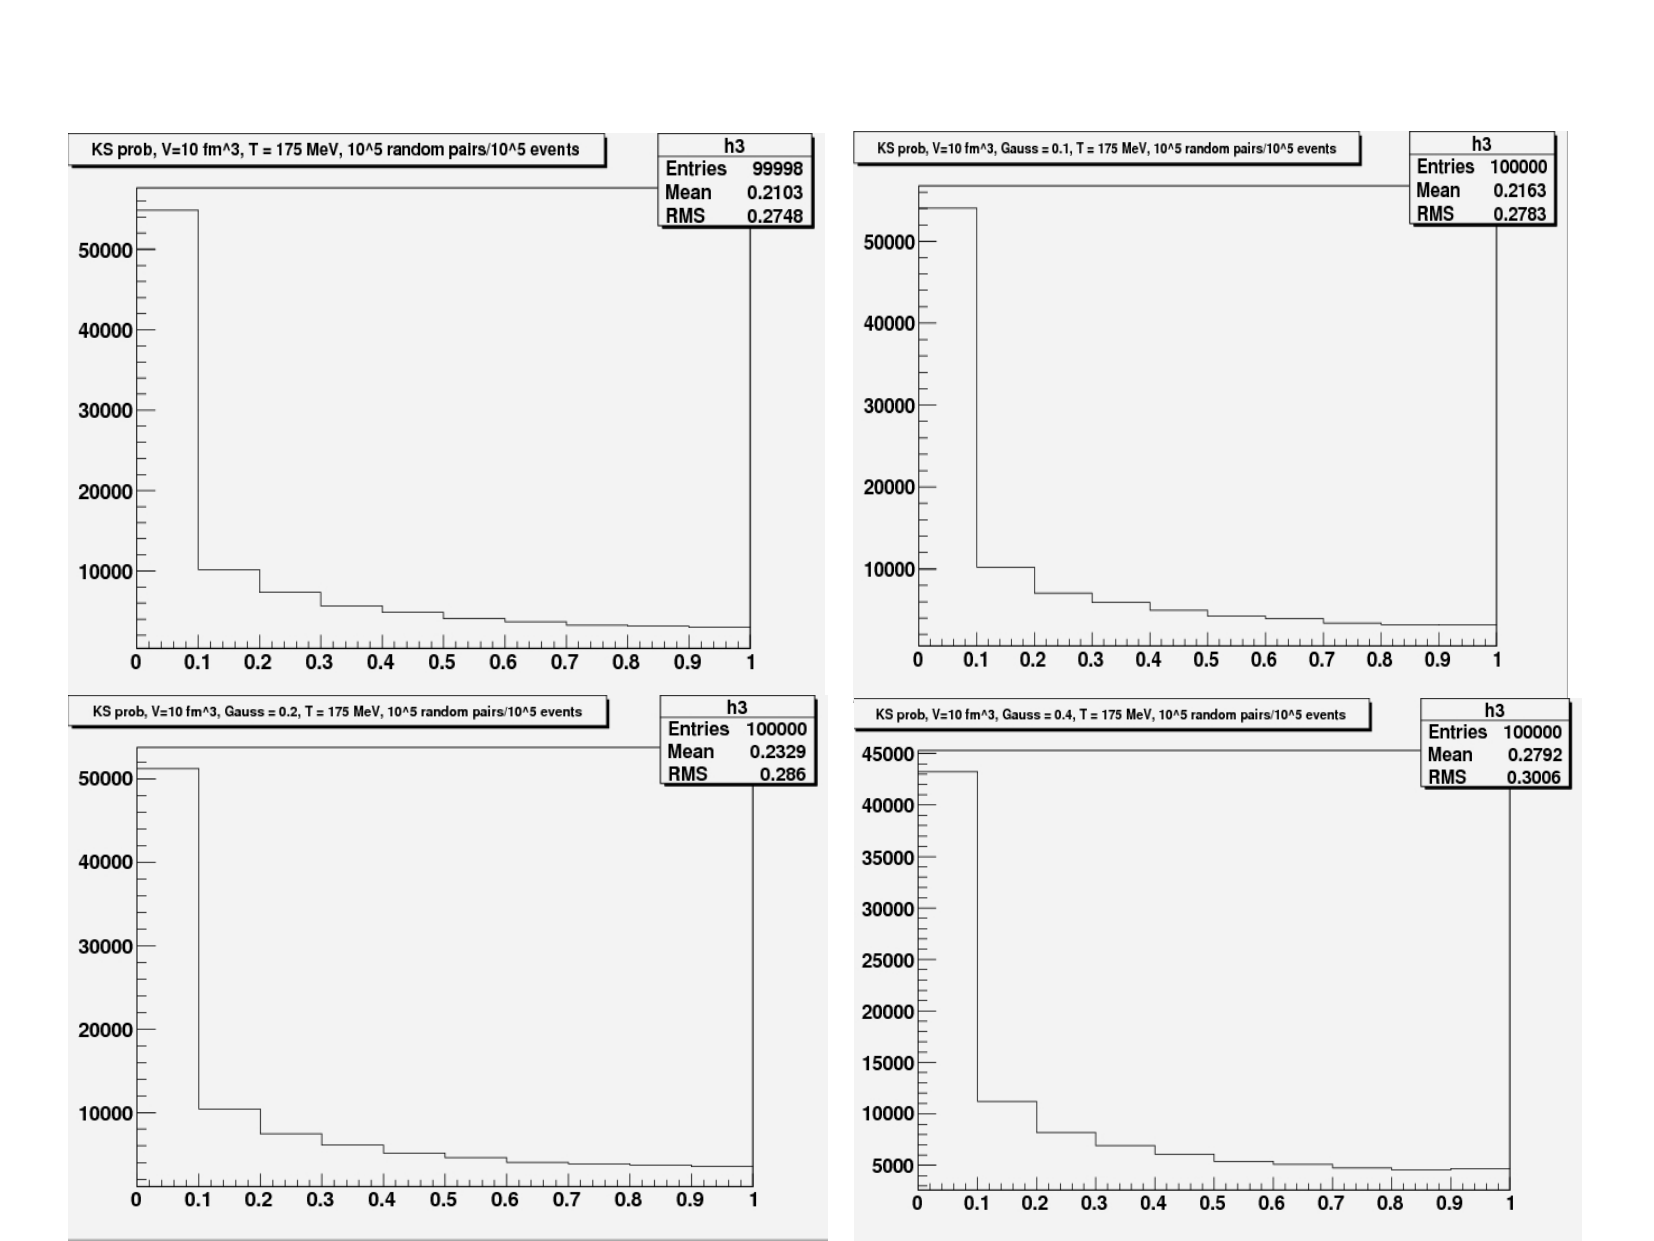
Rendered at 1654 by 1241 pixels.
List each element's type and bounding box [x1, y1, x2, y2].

picture [68, 133, 828, 1241]
picture [853, 131, 1582, 1241]
